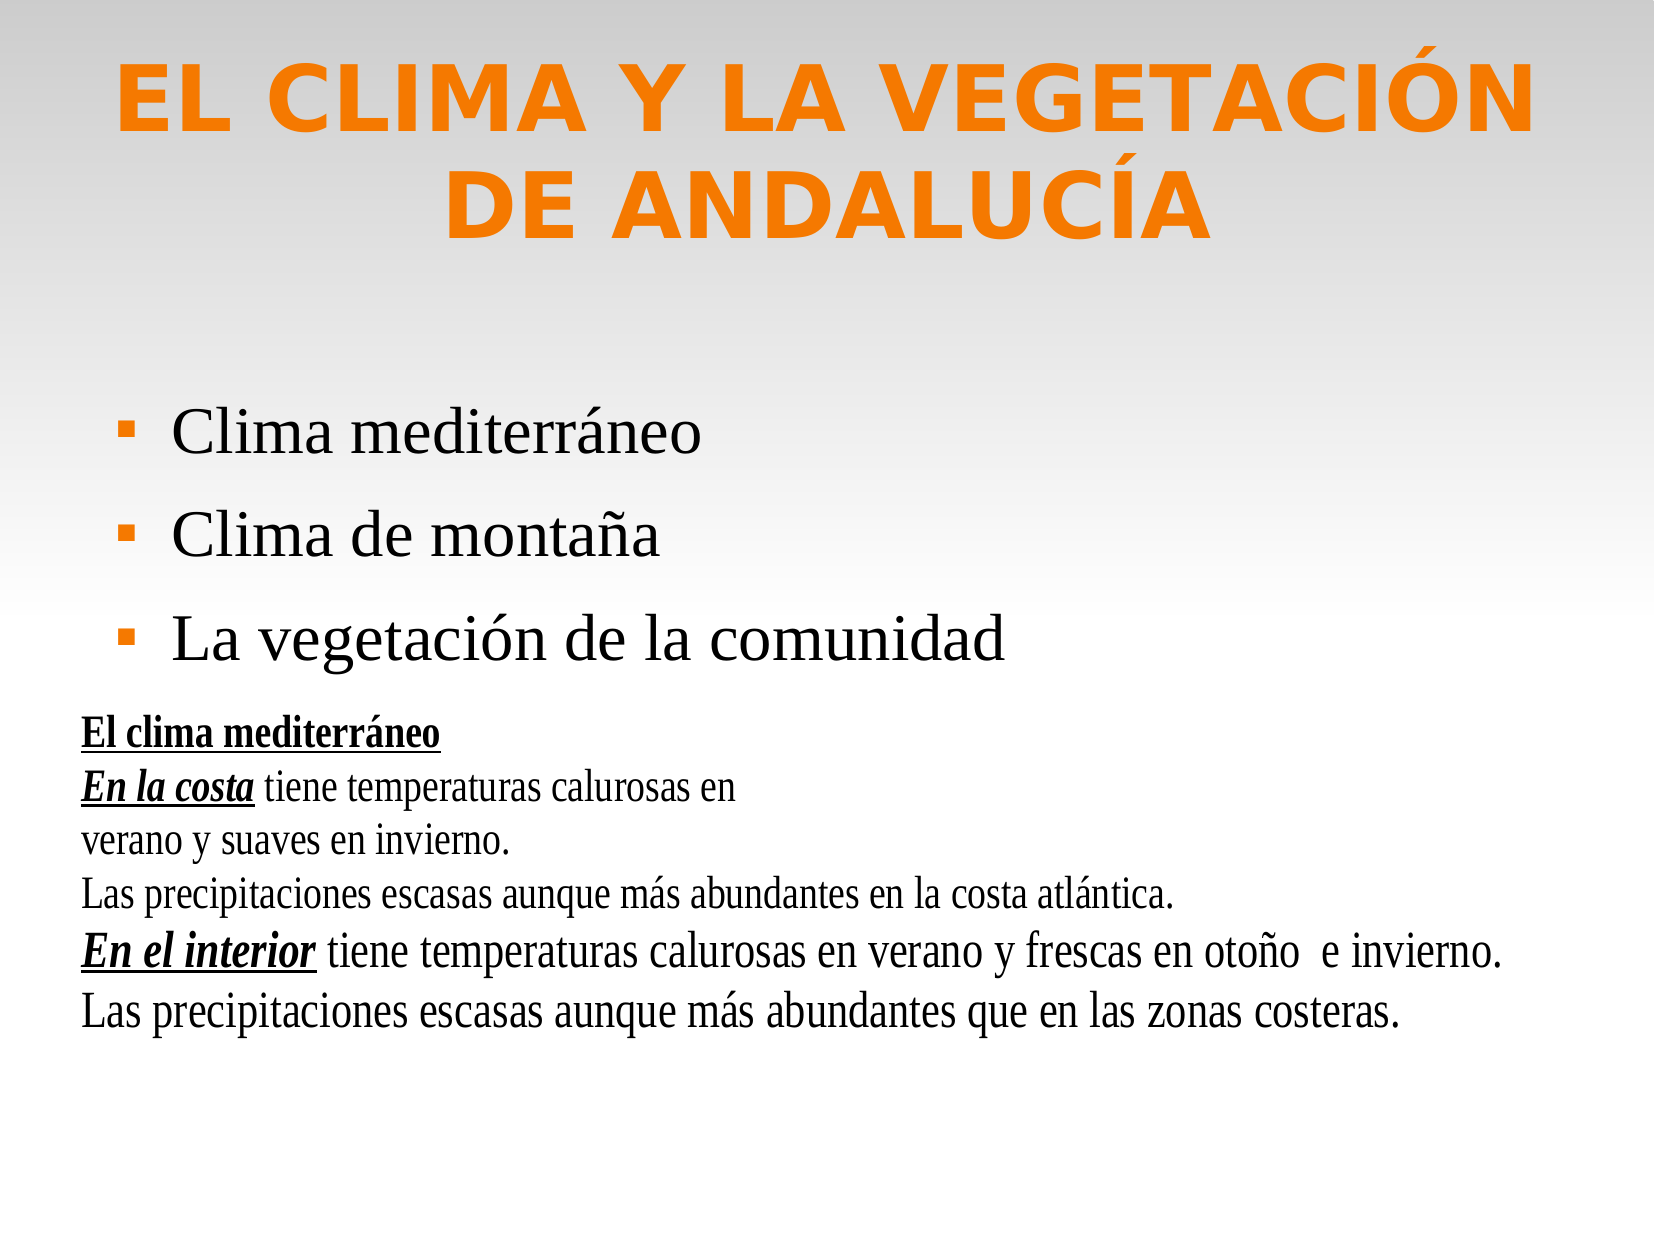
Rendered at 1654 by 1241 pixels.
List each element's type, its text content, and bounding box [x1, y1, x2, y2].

chart [80, 704, 1561, 1179]
title EL CLIMA Y LA VEGETACIÓN DE ANDALUCÍA [82, 45, 1571, 261]
list Clima mediterráneo Clima de montaña La vegetación de la comunidad [82, 290, 1571, 702]
